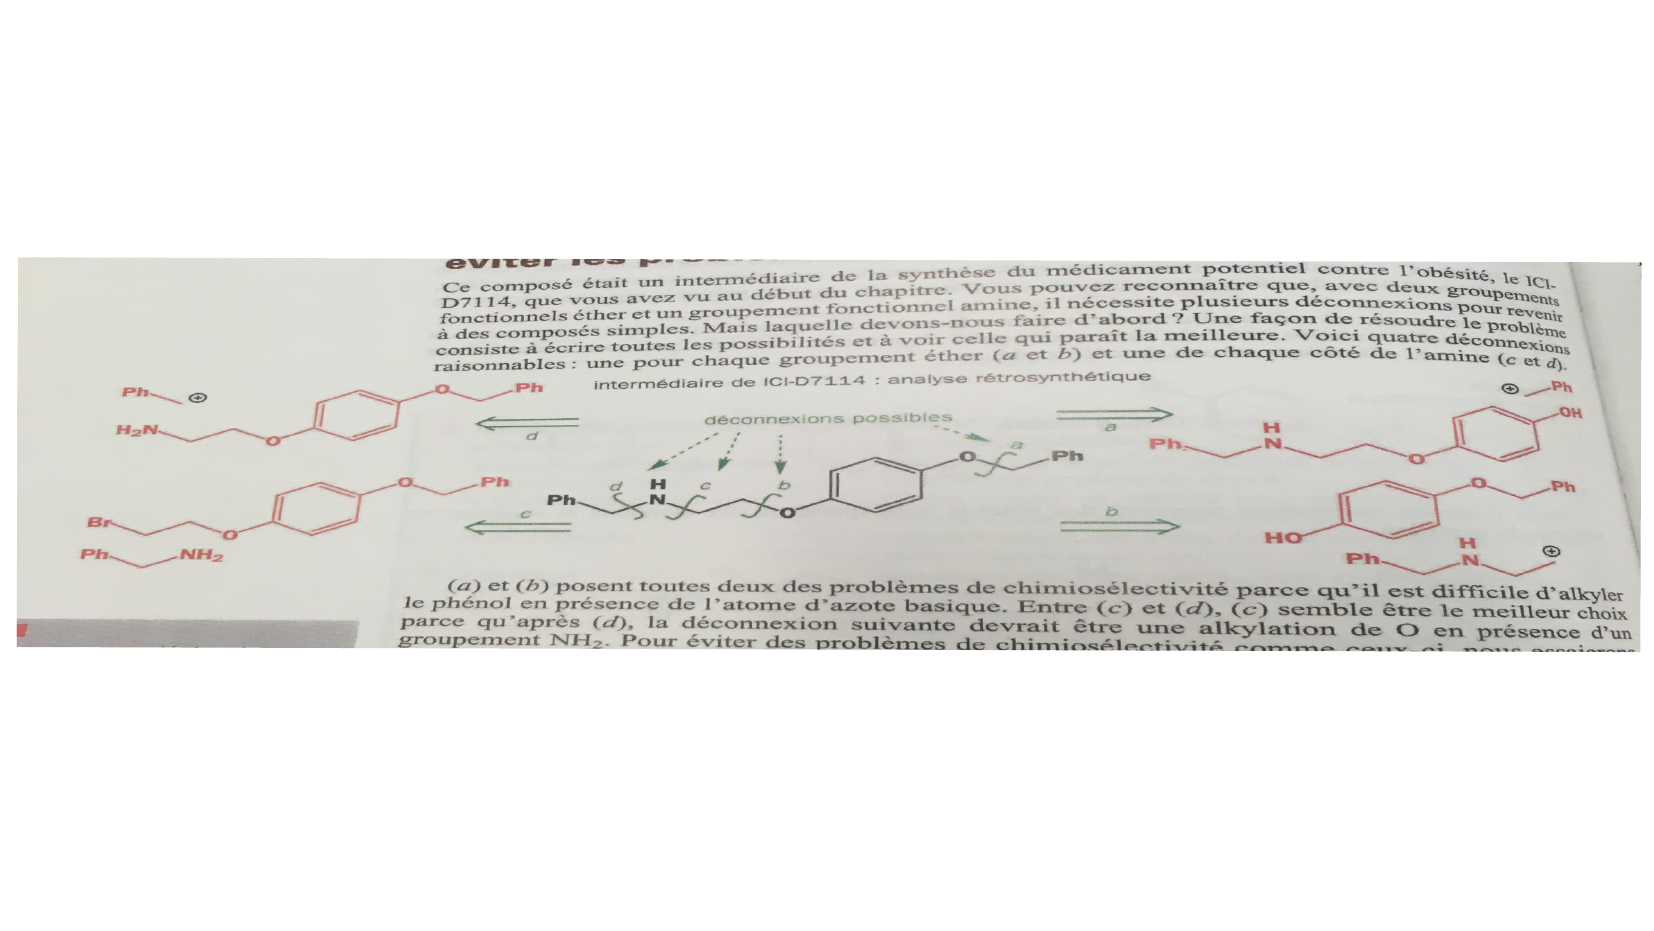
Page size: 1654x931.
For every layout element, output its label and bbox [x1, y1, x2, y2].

picture [16, 257, 1642, 653]
